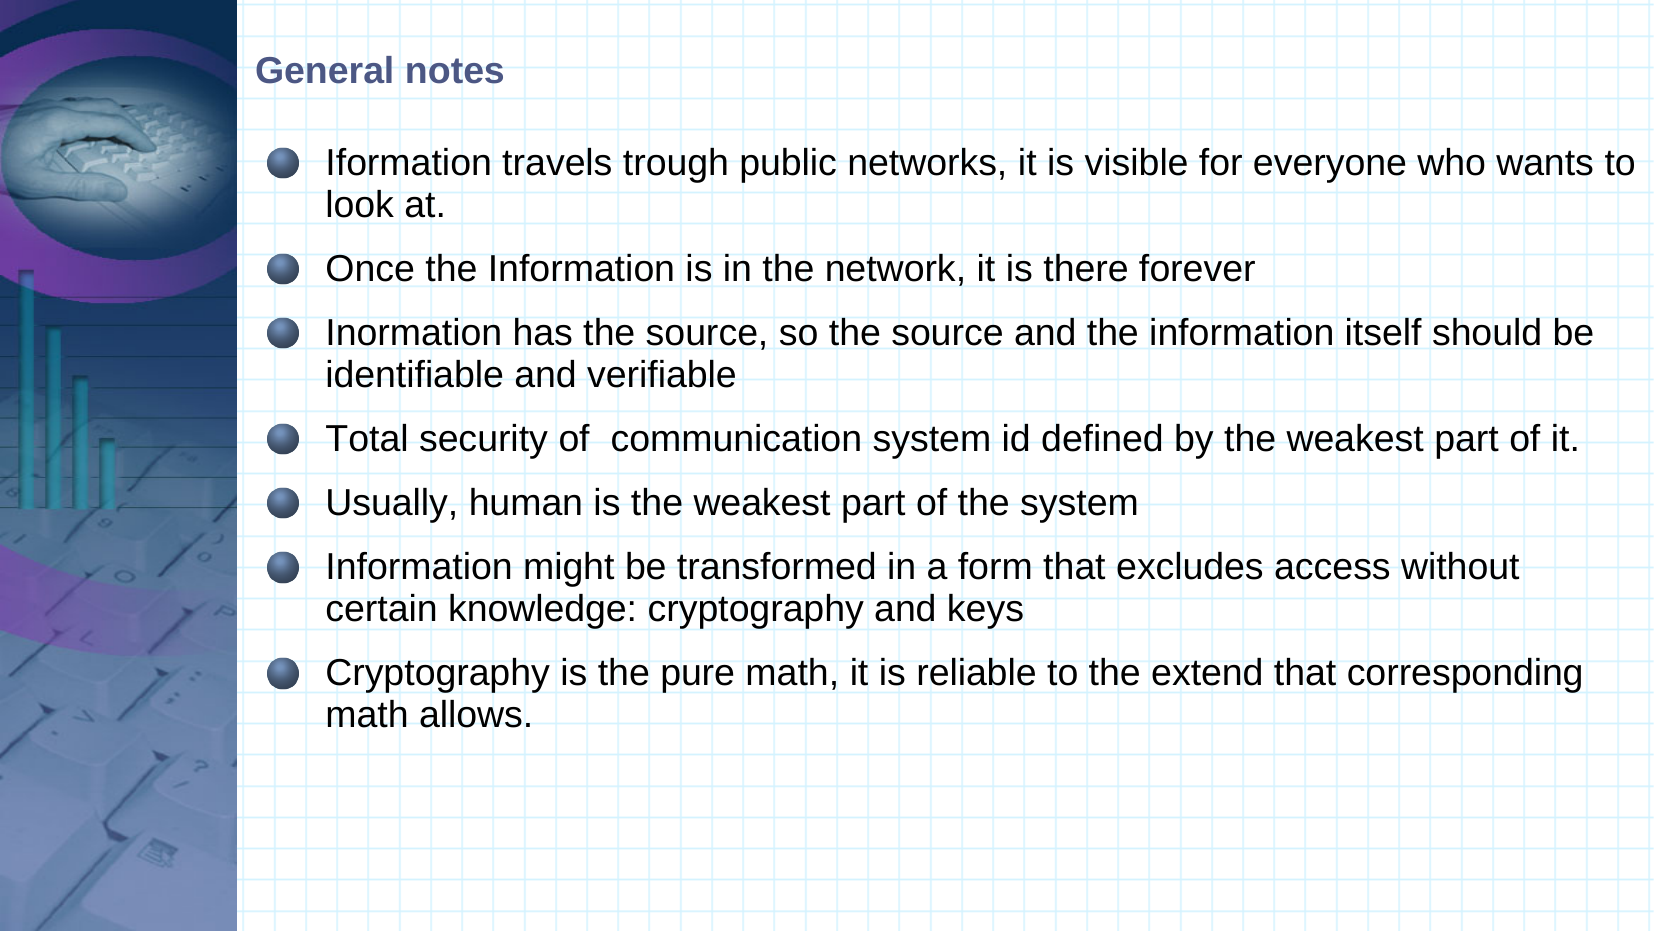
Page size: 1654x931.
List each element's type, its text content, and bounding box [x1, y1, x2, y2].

picture [0, 0, 1654, 931]
title General notes [254, 0, 1640, 141]
list Iformation travels trough public networks, it is visible for everyone who wants to look at. Once the Information is in the network, it is there forever Inormation has the source, so the source and the information itself should be identifiable and verifiable Total security of communication system id defined by the weakest part of it. Usually, human is the weakest part of the system Information might be transformed in a form that excludes access without certain knowledge: cryptography and keys Cryptography is the pure math, it is reliable to the extend that corresponding math allows. [254, 141, 1640, 886]
